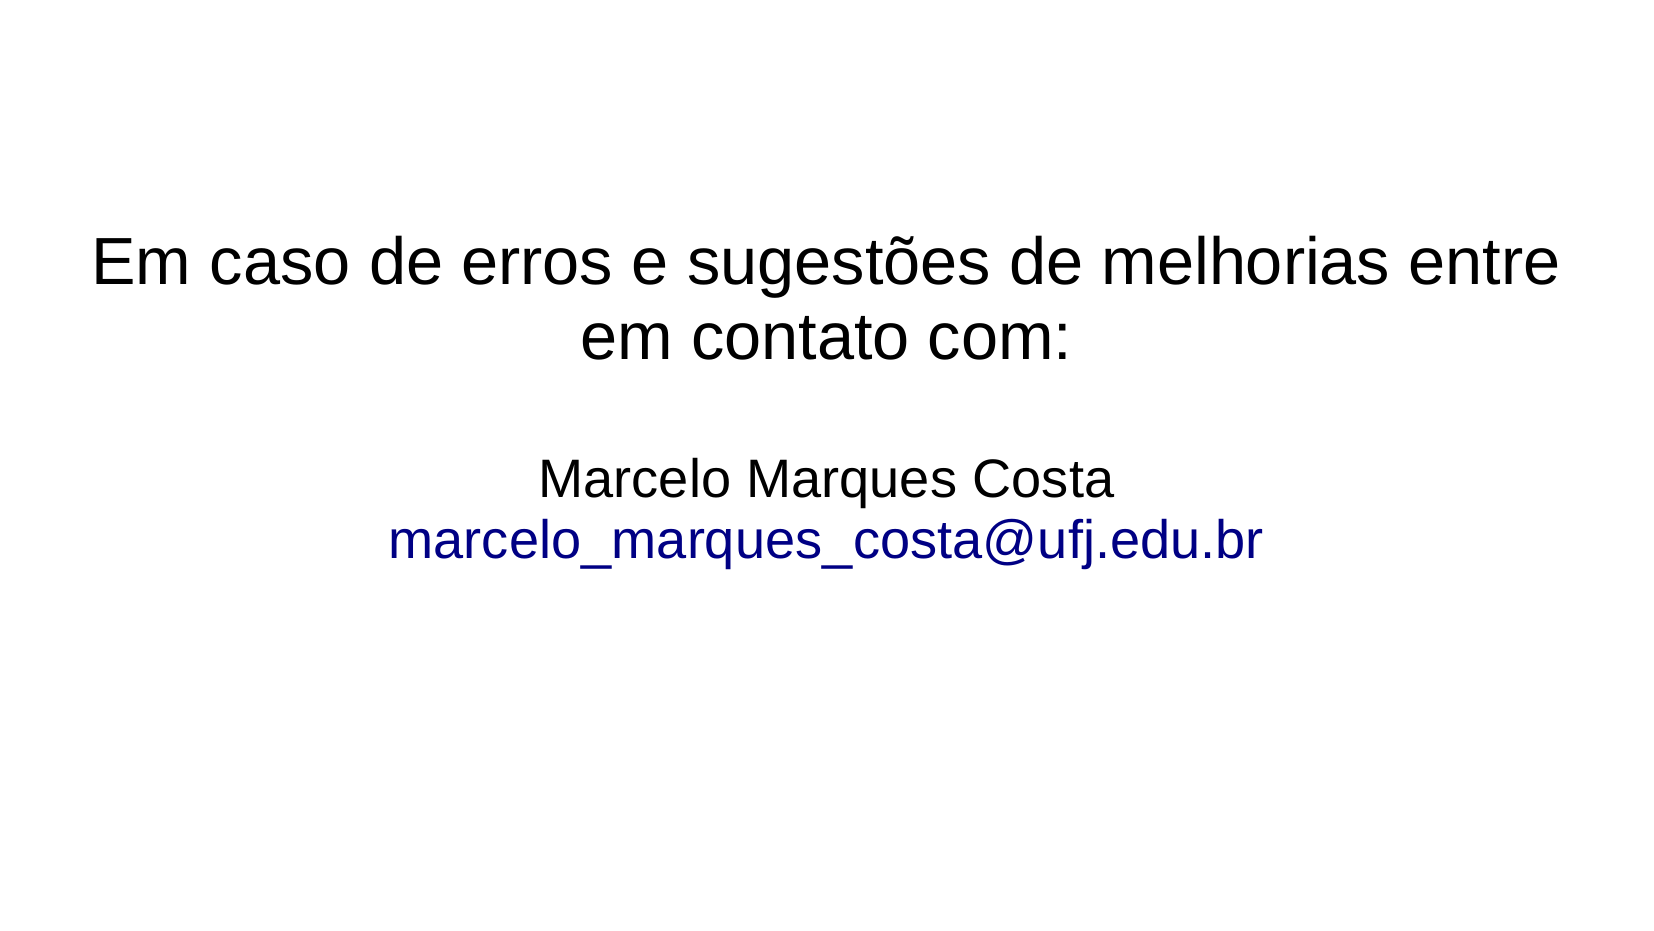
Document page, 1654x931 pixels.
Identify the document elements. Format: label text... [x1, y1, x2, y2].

subtitle Em caso de erros e sugestões de melhorias entre em contato com: Marcelo Marques Costa marcelo_marques_costa@ufj.edu.br [82, 37, 1571, 757]
